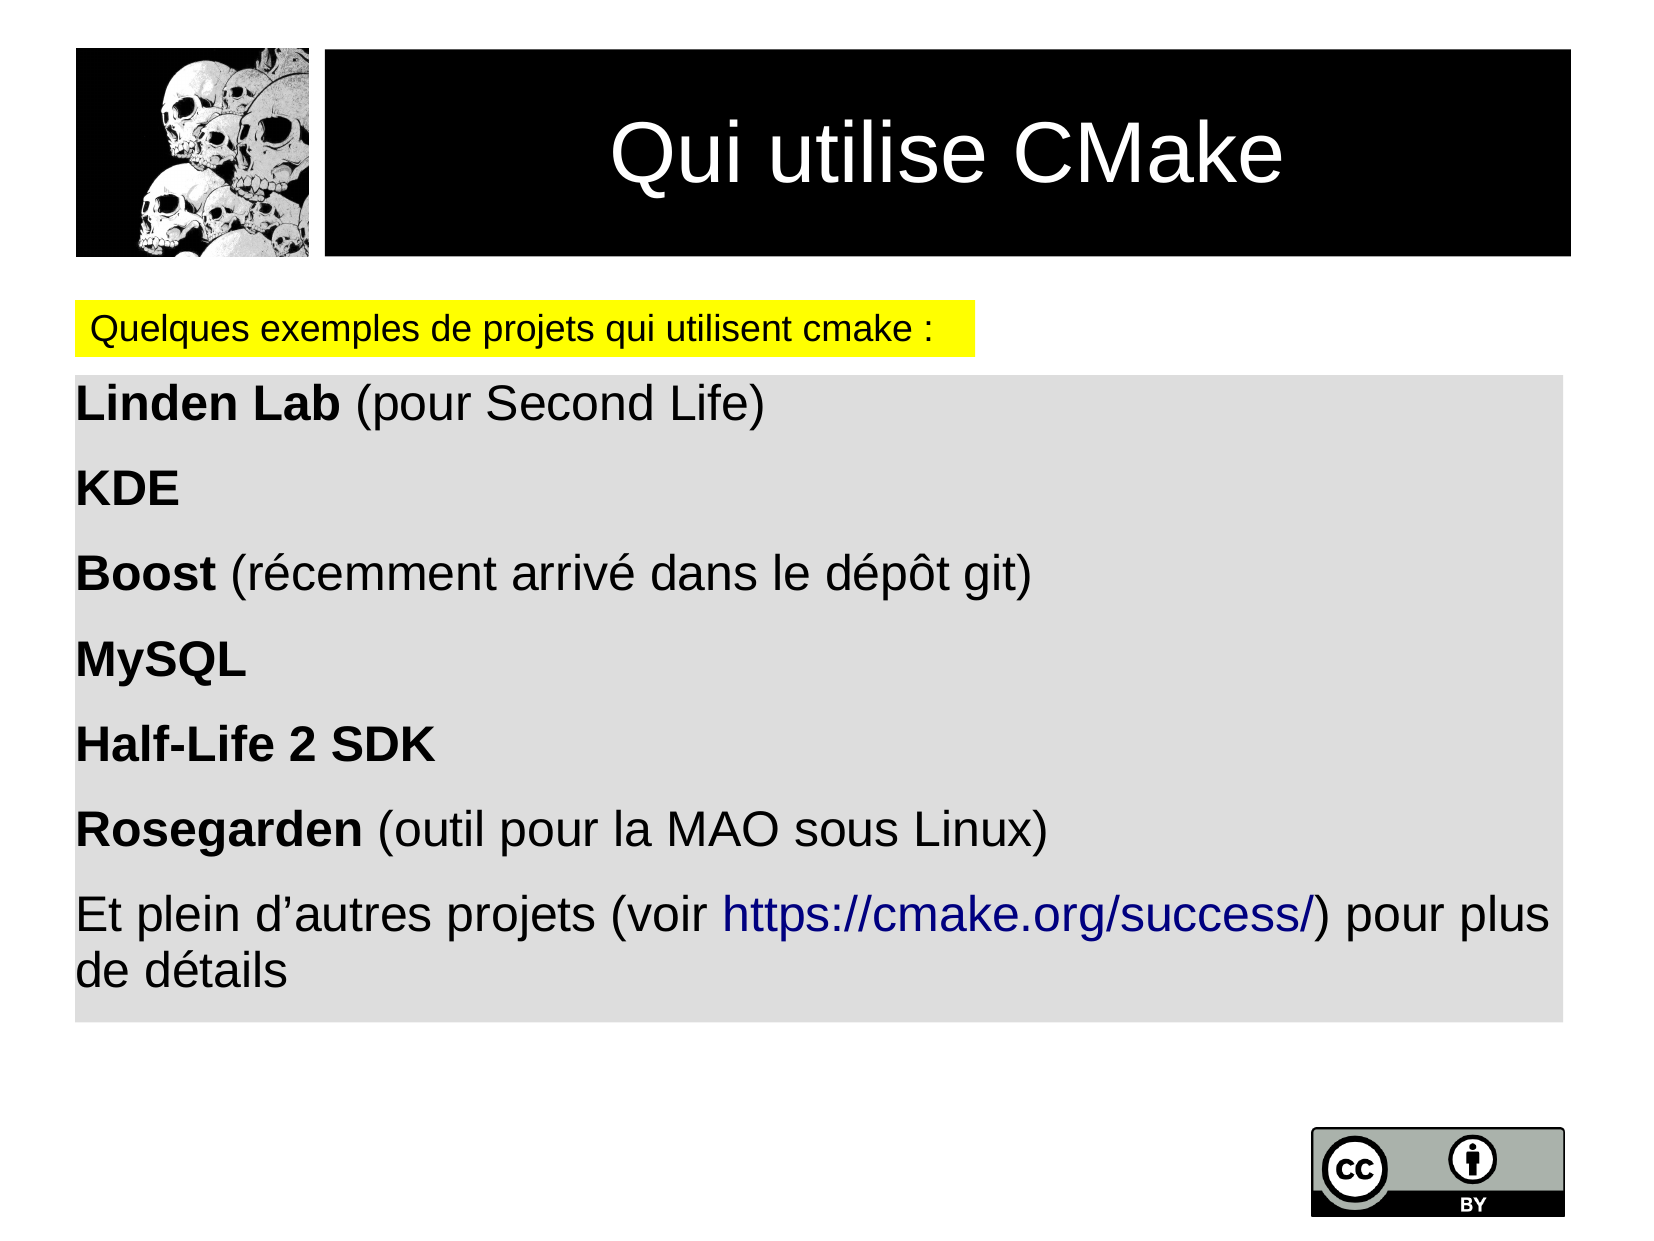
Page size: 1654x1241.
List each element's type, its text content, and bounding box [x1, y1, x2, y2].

title Qui utilise CMake [324, 49, 1571, 257]
list Linden Lab (pour Second Life) KDE Boost (récemment arrivé dans le dépôt git) MySQL Half-Life 2 SDK Rosegarden (outil pour la MAO sous Linux) Et plein d’autres projets (voir https://cmake.org/success/) pour plus de détails [75, 375, 1564, 1023]
picture [76, 48, 309, 257]
picture [1311, 1127, 1565, 1217]
text_box Quelques exemples de projets qui utilisent cmake : [75, 300, 976, 357]
